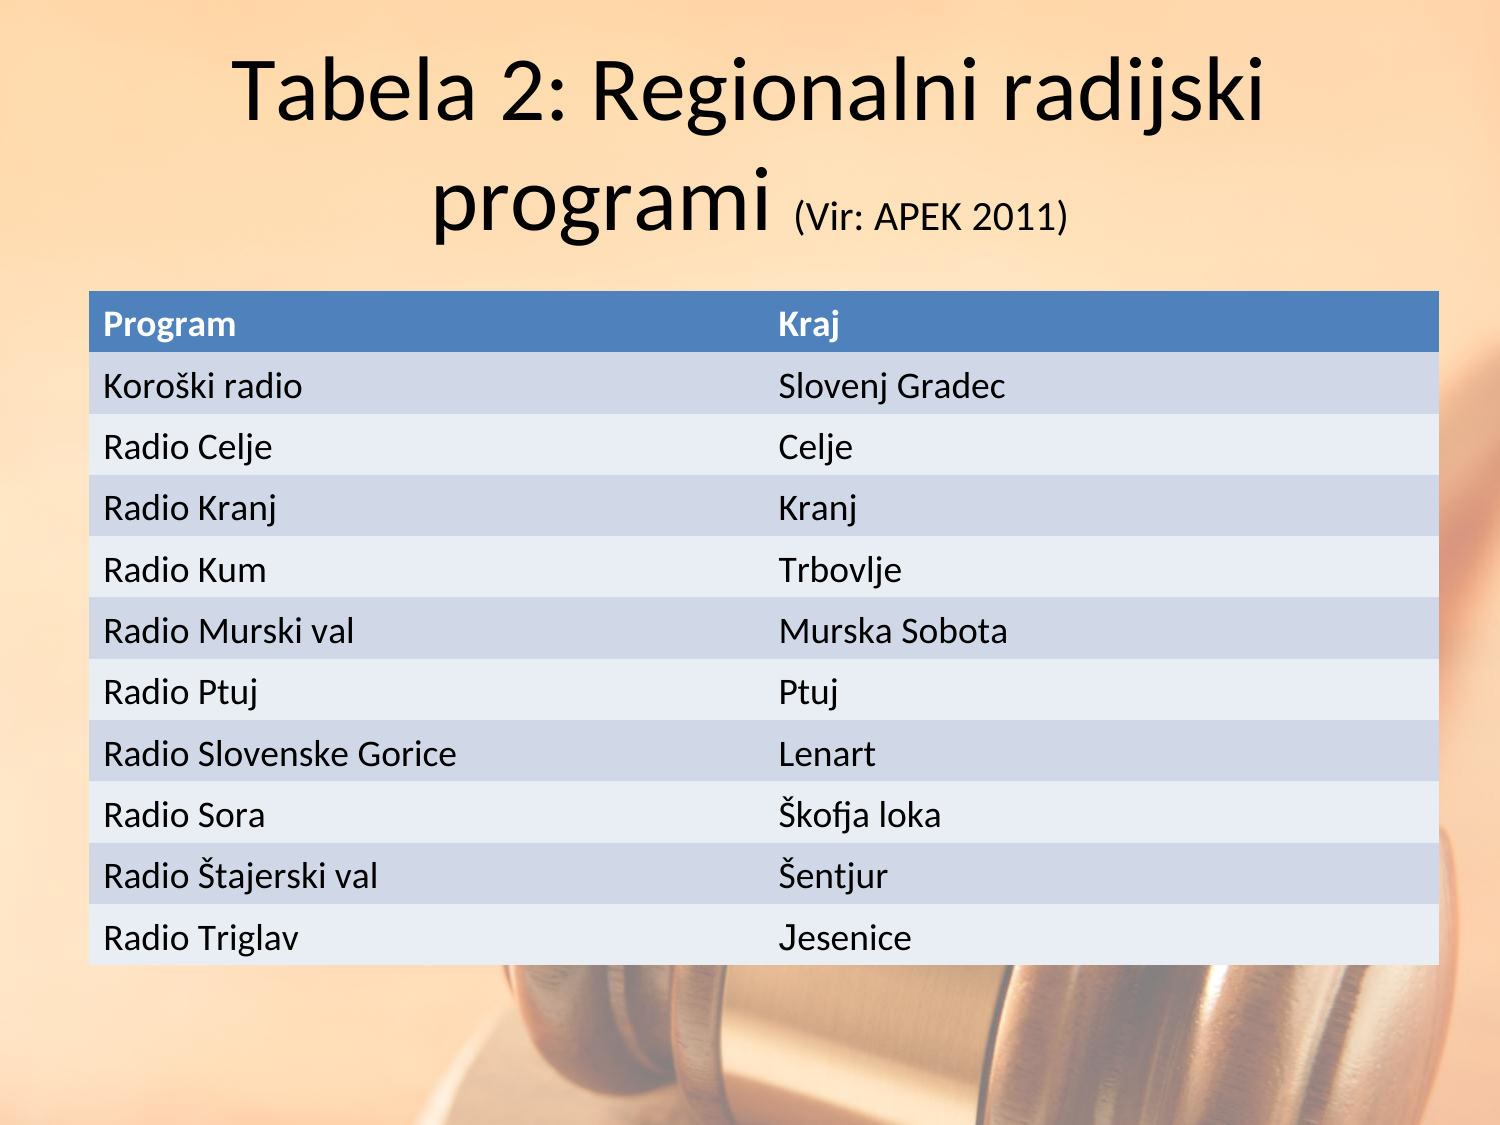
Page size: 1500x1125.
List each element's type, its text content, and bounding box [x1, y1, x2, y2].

table_cell Radio Murski val [89, 597, 764, 659]
table_cell Radio Slovenske Gorice [89, 720, 764, 781]
table_cell Ptuj [764, 659, 1439, 720]
picture [0, 0, 1500, 1125]
table_cell Radio Kranj [89, 475, 764, 536]
table_cell Radio Celje [89, 414, 764, 475]
table_cell Radio Sora [89, 781, 764, 843]
table_cell Trbovlje [764, 536, 1439, 597]
table_cell Lenart [764, 720, 1439, 781]
table_cell Radio Kum [89, 536, 764, 597]
table_cell Radio Ptuj [89, 659, 764, 720]
table_cell Koroški radio [89, 352, 764, 414]
table_cell Slovenj Gradec [764, 352, 1439, 414]
table_cell Murska Sobota [764, 597, 1439, 659]
table_cell Radio Štajerski val [89, 843, 764, 904]
table_cell Jesenice [764, 904, 1439, 965]
table_cell Kranj [764, 475, 1439, 536]
table_cell Škofja loka [764, 781, 1439, 843]
table_cell Radio Triglav [89, 904, 764, 965]
title Tabela 2: Regionalni radijski programi (Vir: APEK 2011) [75, 21, 1425, 257]
table_cell Celje [764, 414, 1439, 475]
table_header Program [89, 291, 764, 352]
table_cell Šentjur [764, 843, 1439, 904]
table_header Kraj [764, 291, 1439, 352]
